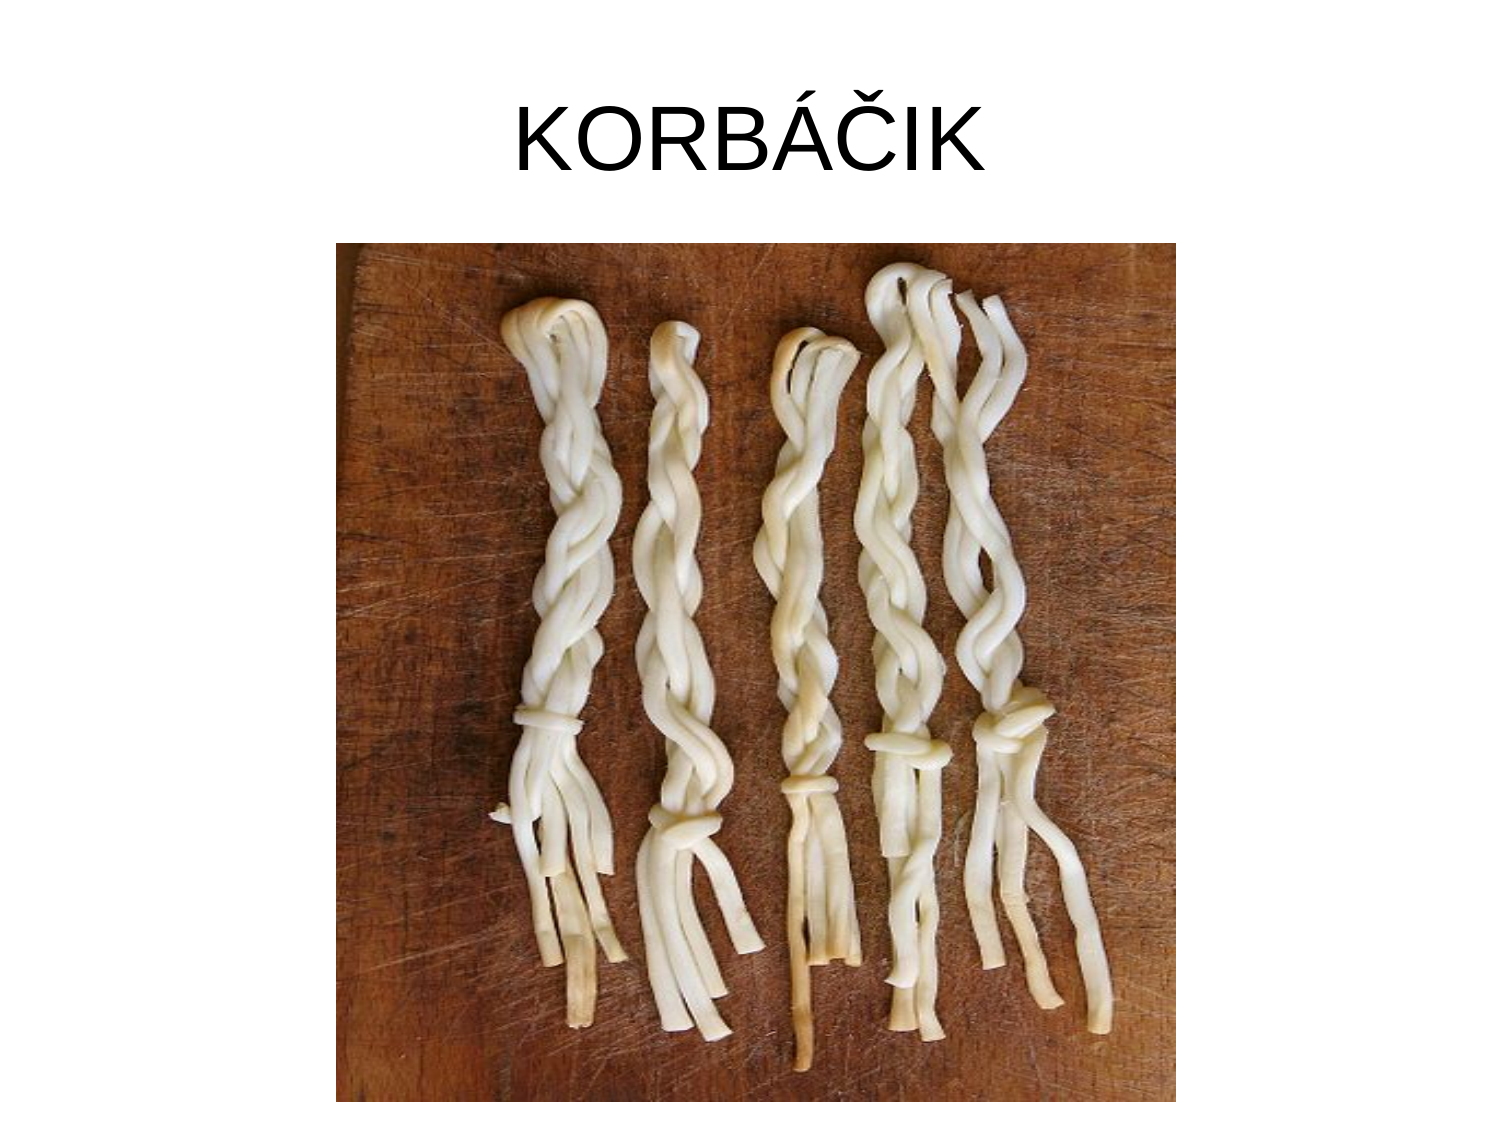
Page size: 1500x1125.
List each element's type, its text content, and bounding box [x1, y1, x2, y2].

title KORBÁČIK [75, 45, 1426, 233]
picture [336, 243, 1176, 1102]
